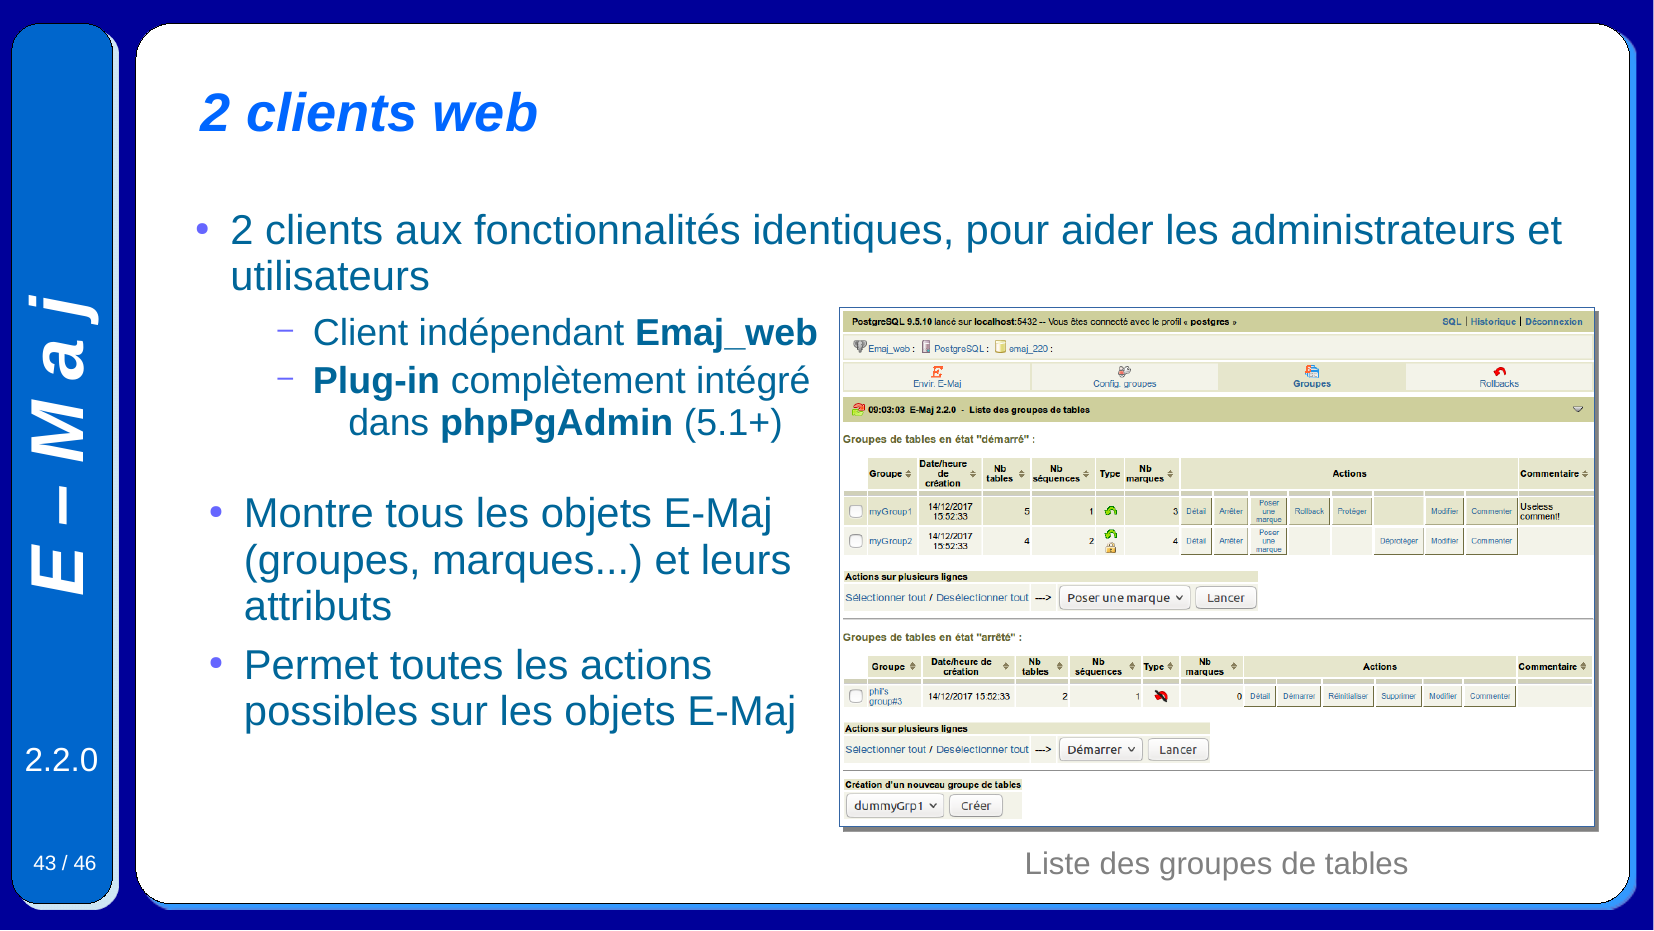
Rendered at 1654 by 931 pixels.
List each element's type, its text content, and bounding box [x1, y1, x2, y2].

title 2 clients web [200, 34, 1575, 191]
list 2 clients aux fonctionnalités identiques, pour aider les administrateurs et utilisateurs Client indépendant Emaj_web Plug-in complètement intégré dans phpPgAdmin (5.1+) [177, 206, 1595, 444]
picture [839, 307, 1595, 827]
list Montre tous les objets E-Maj (groupes, marques...) et leurs attributs Permet toutes les actions possibles sur les objets E-Maj [190, 490, 839, 786]
text_box Liste des groupes de tables [1009, 838, 1425, 889]
